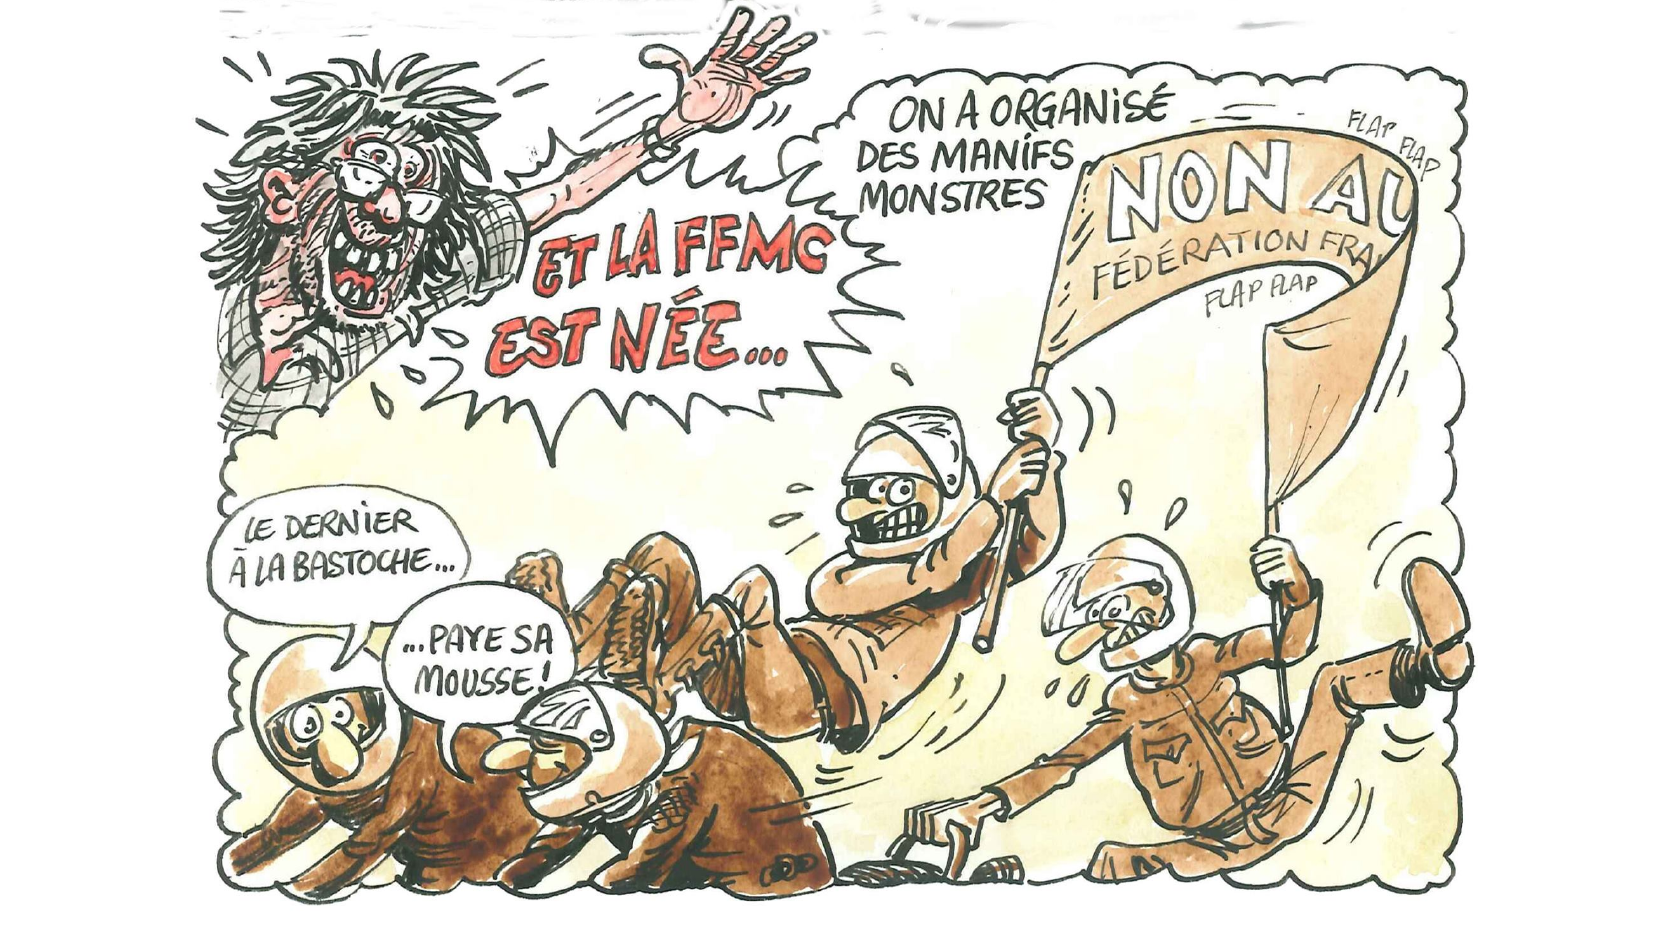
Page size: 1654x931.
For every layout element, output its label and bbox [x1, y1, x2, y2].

picture [178, 0, 1478, 928]
